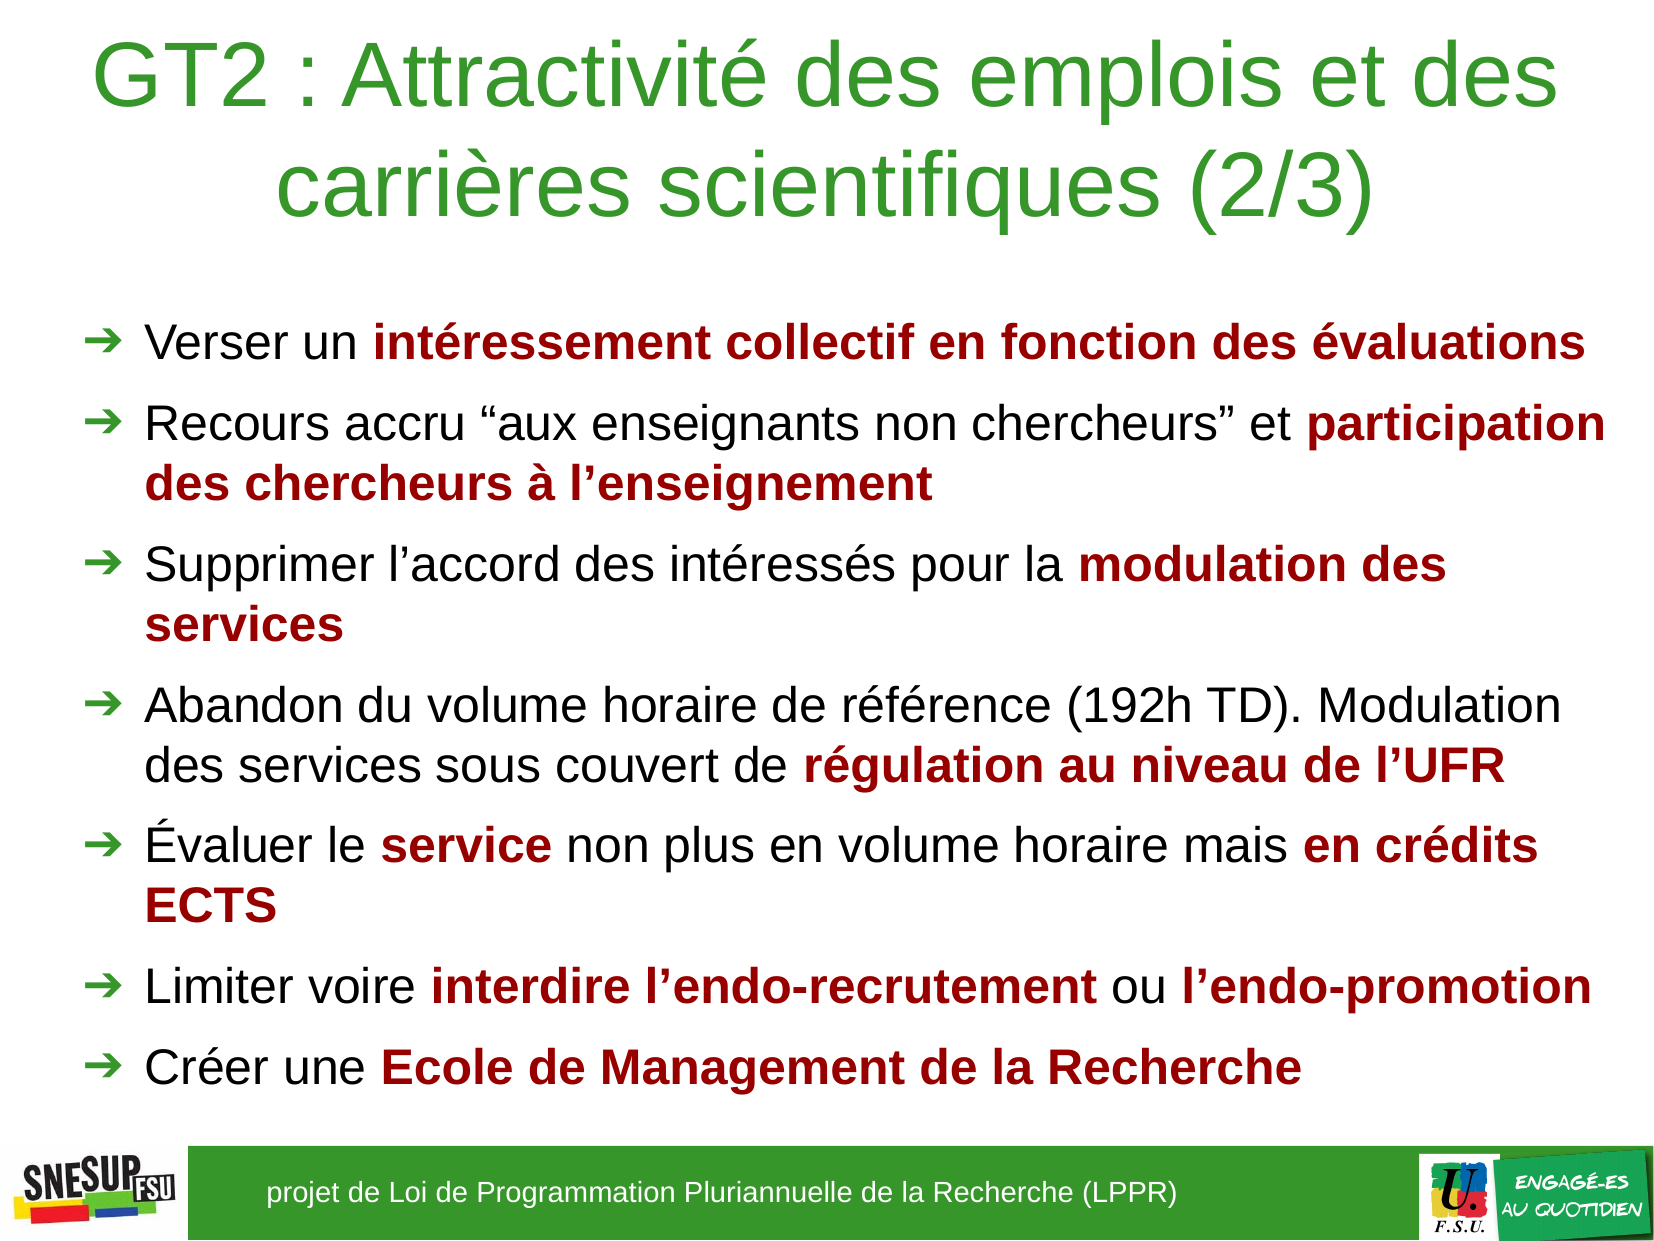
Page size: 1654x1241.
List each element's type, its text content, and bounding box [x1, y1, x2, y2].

picture [1419, 1145, 1654, 1241]
text_box Verser un intéressement collectif en fonction des évaluations Recours accru “aux enseignants non chercheurs” et participation des chercheurs à l’enseignement Supprimer l’accord des intéressés pour la modulation des services Abandon du volume horaire de référence (192h TD). Modulation des services sous couvert de régulation au niveau de l’UFR Évaluer le service non plus en volume horaire mais en crédits ECTS Limiter voire interdire l’endo-recrutement ou l’endo-promotion Créer une Ecole de Management de la Recherche [69, 309, 1654, 1119]
text_box GT2 : Attractivité des emplois et des carrières scientifiques (2/3) [0, 37, 1654, 212]
picture [0, 1145, 188, 1240]
